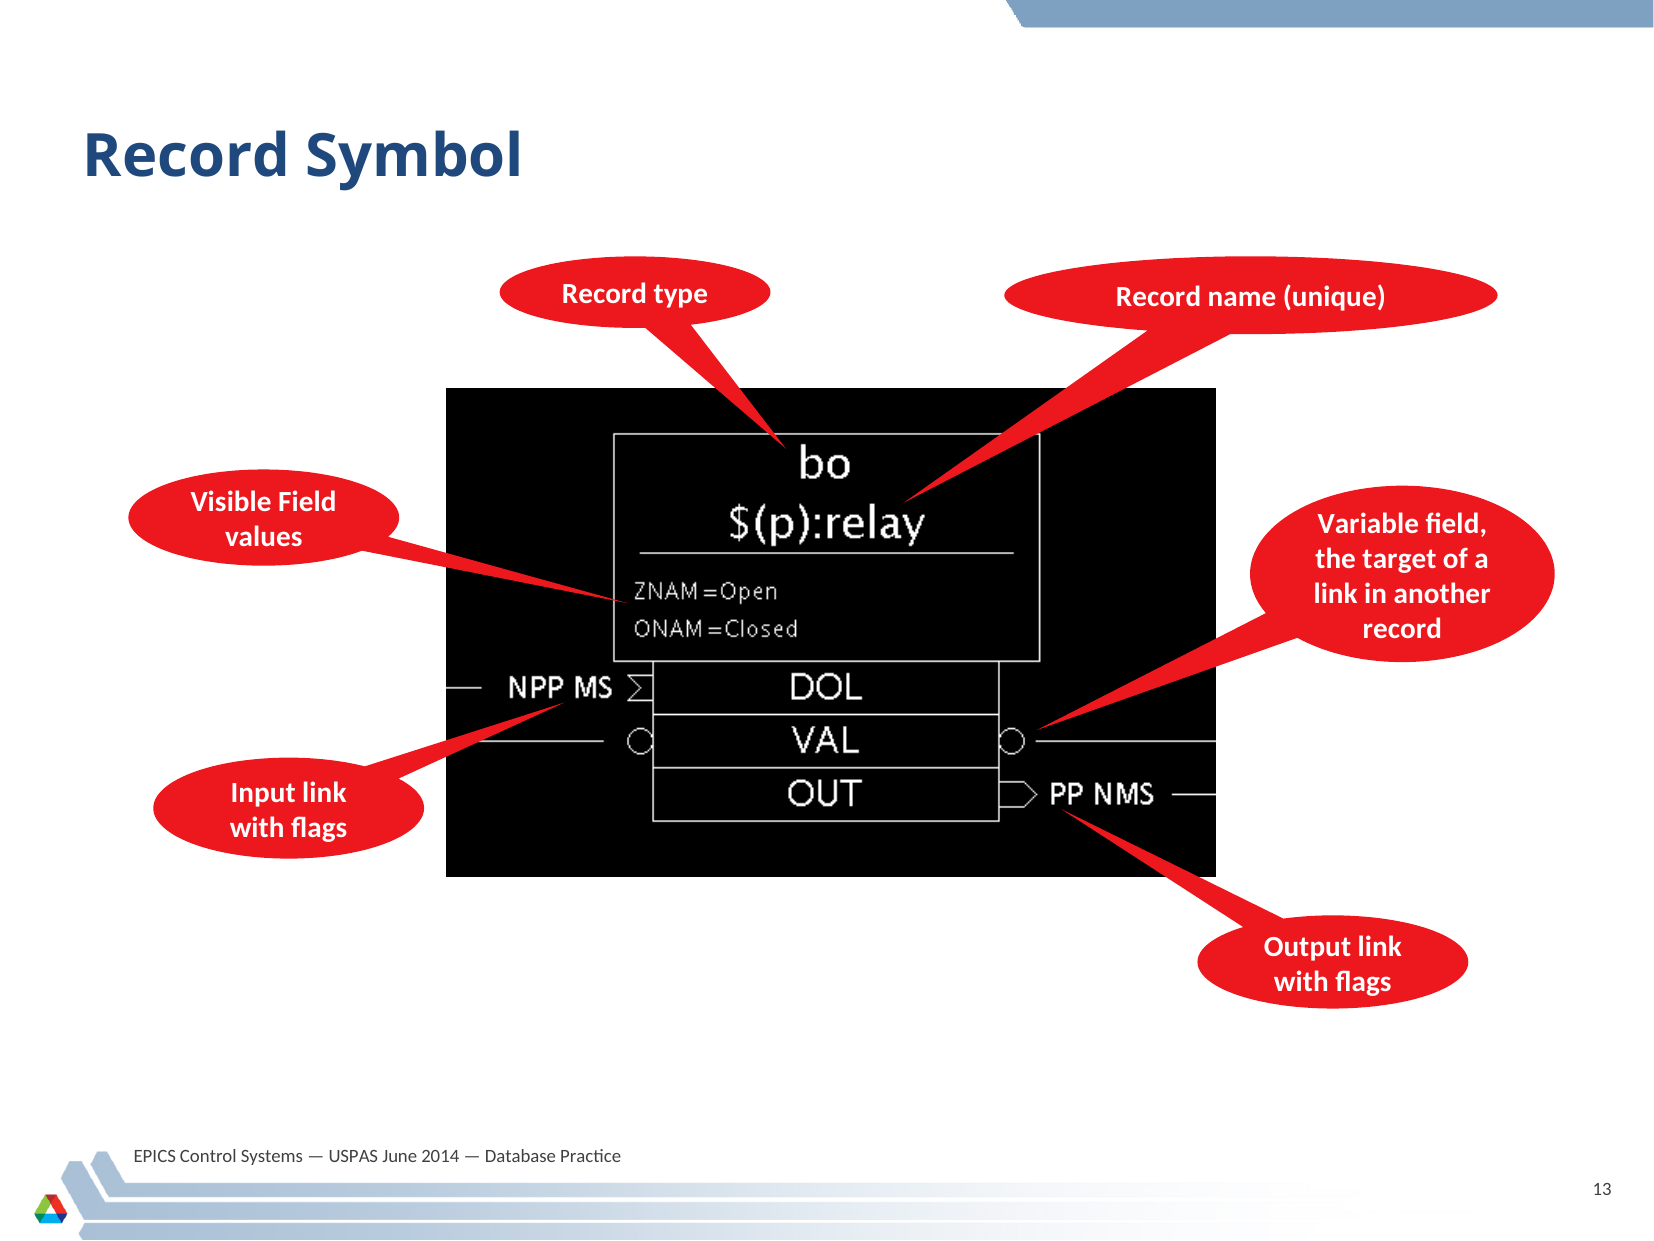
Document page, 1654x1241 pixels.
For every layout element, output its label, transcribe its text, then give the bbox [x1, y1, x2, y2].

text_box Visible Field values [128, 469, 629, 604]
picture [0, 0, 1654, 29]
picture [0, 1143, 1654, 1240]
text_box Record type [499, 256, 786, 449]
picture [446, 388, 1216, 877]
text_box Output link with flags [1061, 809, 1469, 1009]
title Record Symbol [82, 49, 1571, 257]
text_box Record name (unique) [903, 256, 1498, 503]
text_box Input link with flags [153, 702, 565, 859]
text_box Variable field, the target of a link in another record [1036, 485, 1555, 731]
